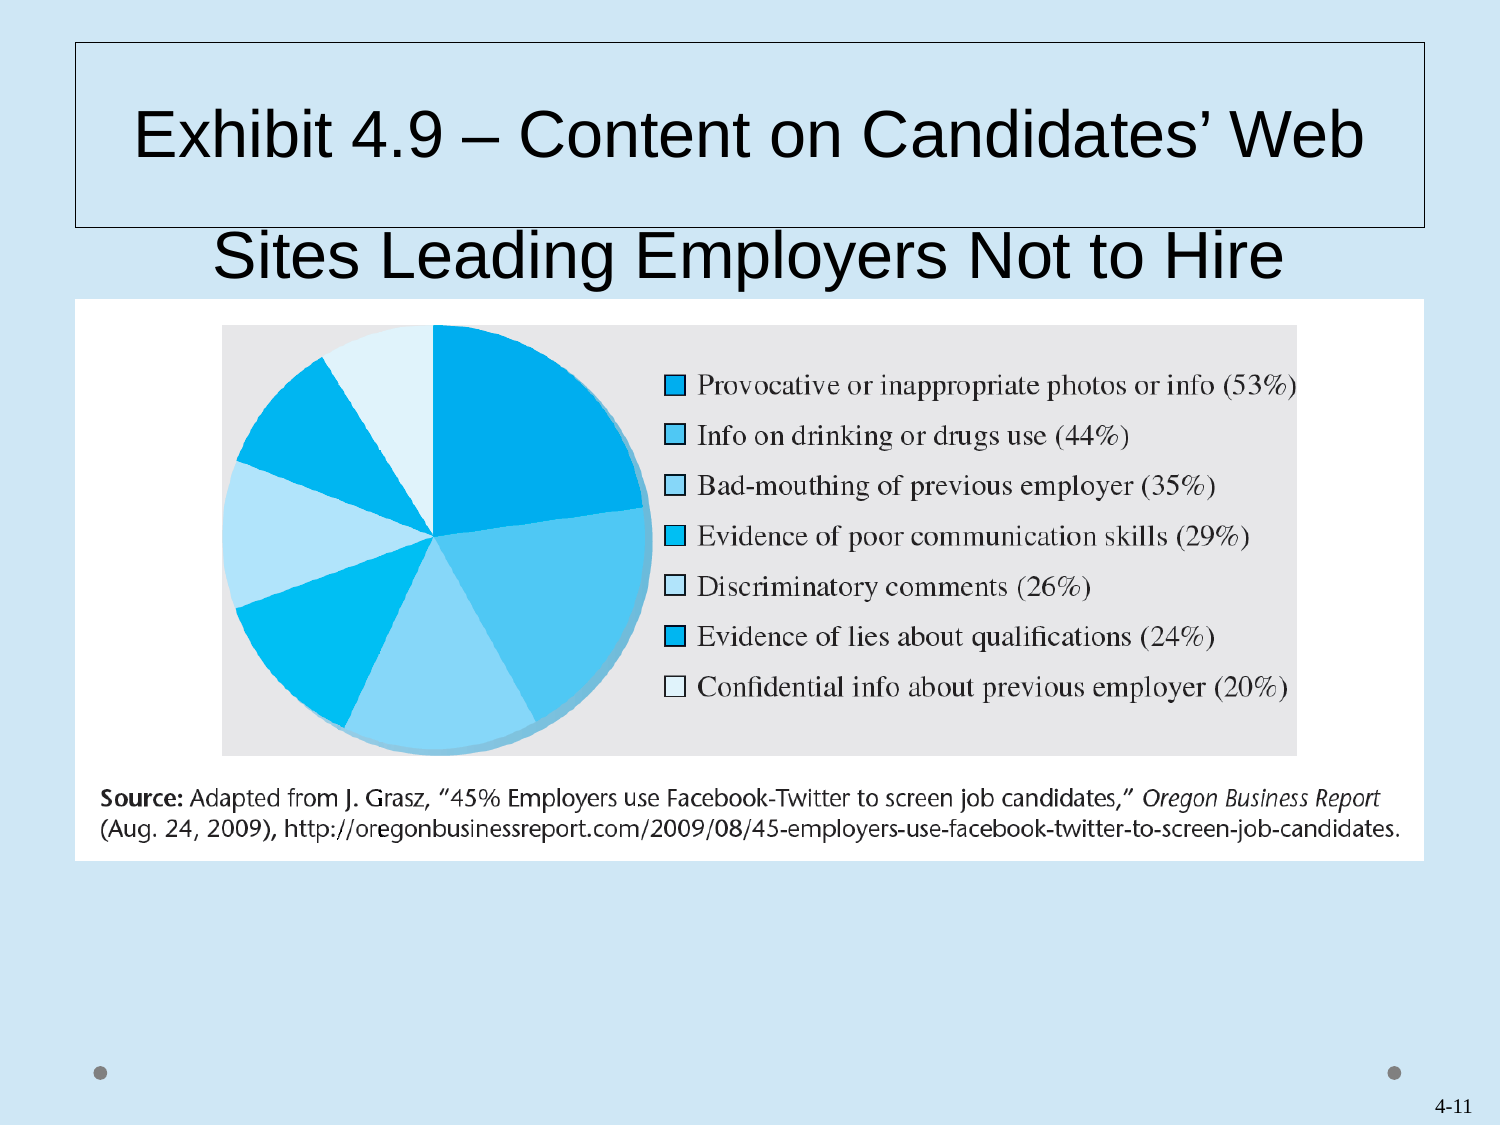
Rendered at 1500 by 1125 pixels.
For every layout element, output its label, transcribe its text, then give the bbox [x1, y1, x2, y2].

picture [75, 299, 1424, 861]
title Exhibit 4.9 – Content on Candidates’ Web Sites Leading Employers Not to Hire [75, 42, 1425, 228]
